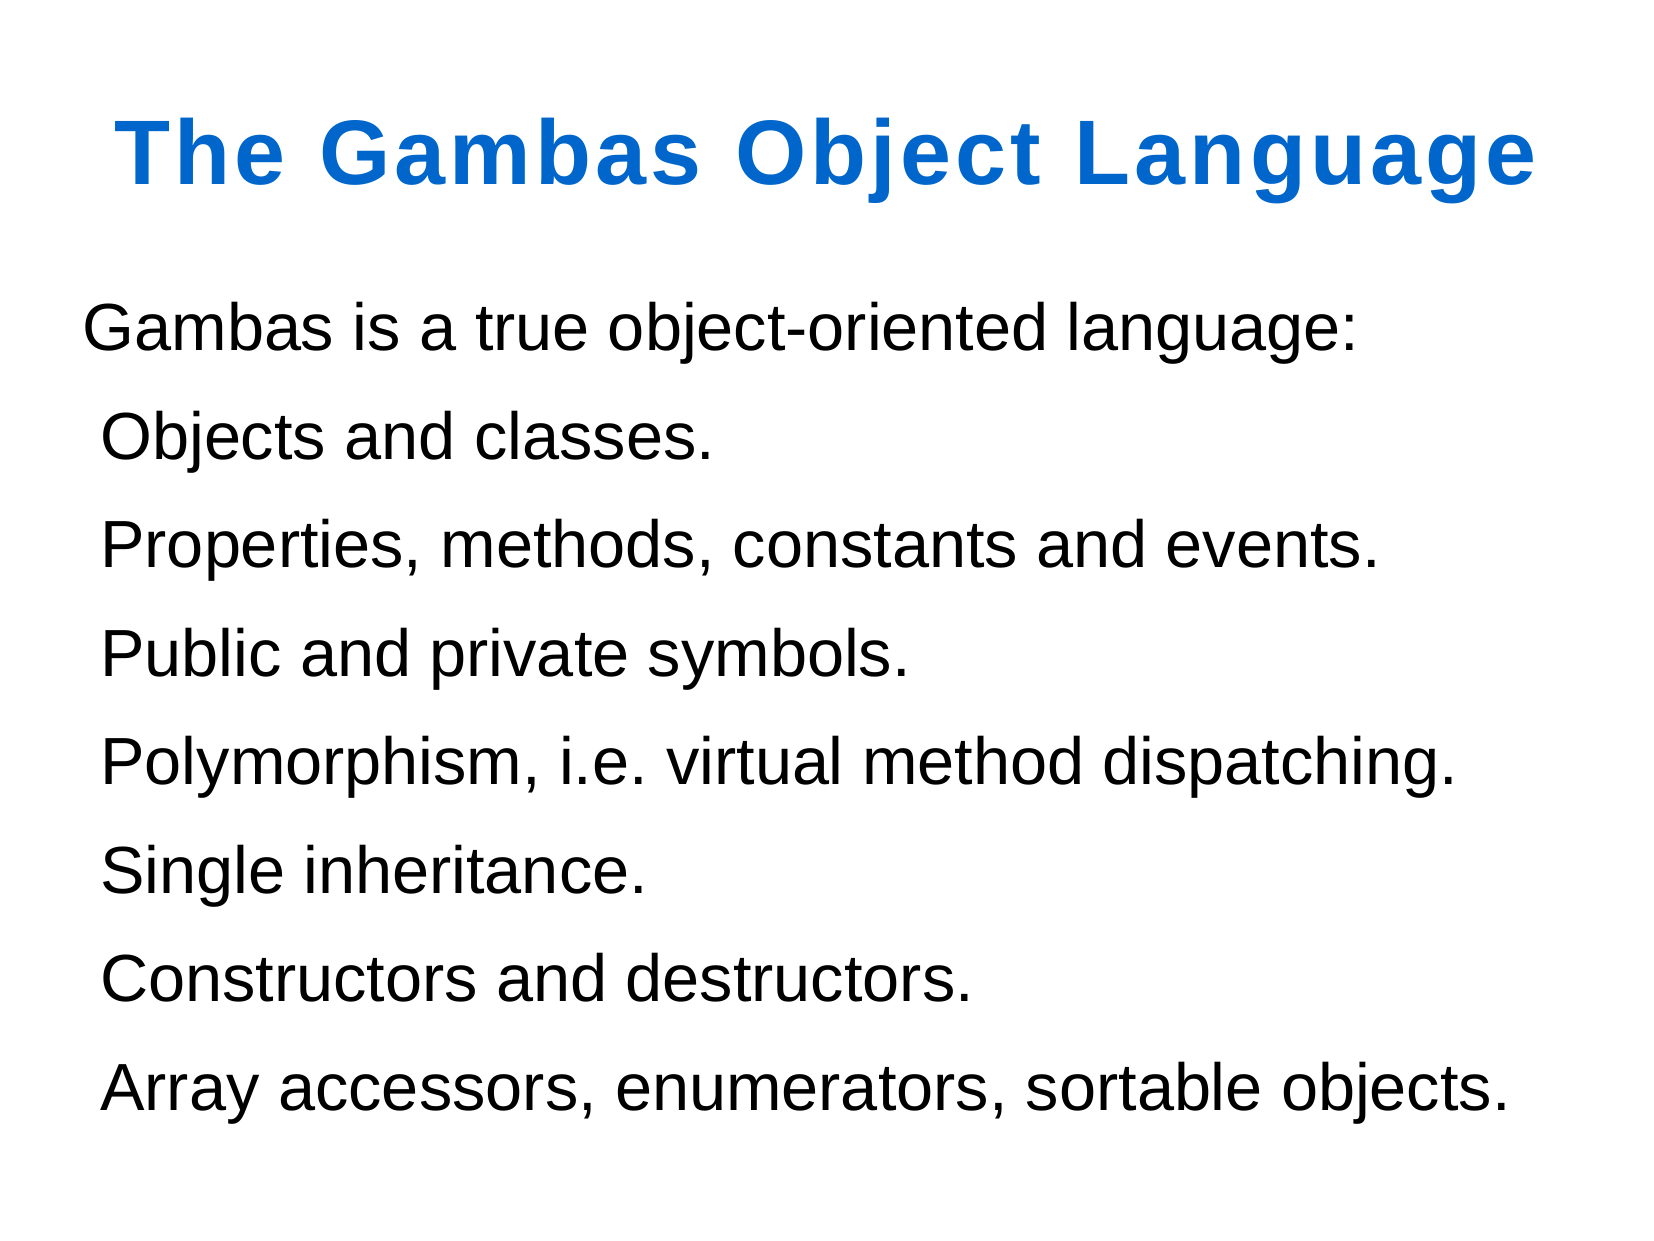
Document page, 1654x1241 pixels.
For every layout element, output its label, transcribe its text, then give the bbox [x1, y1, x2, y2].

list Gambas is a true object-oriented language: Objects and classes. Properties, methods, constants and events. Public and private symbols. Polymorphism, i.e. virtual method dispatching. Single inheritance. Constructors and destructors. Array accessors, enumerators, sortable objects. [82, 290, 1571, 1121]
title The Gambas Object Language [82, 49, 1571, 257]
